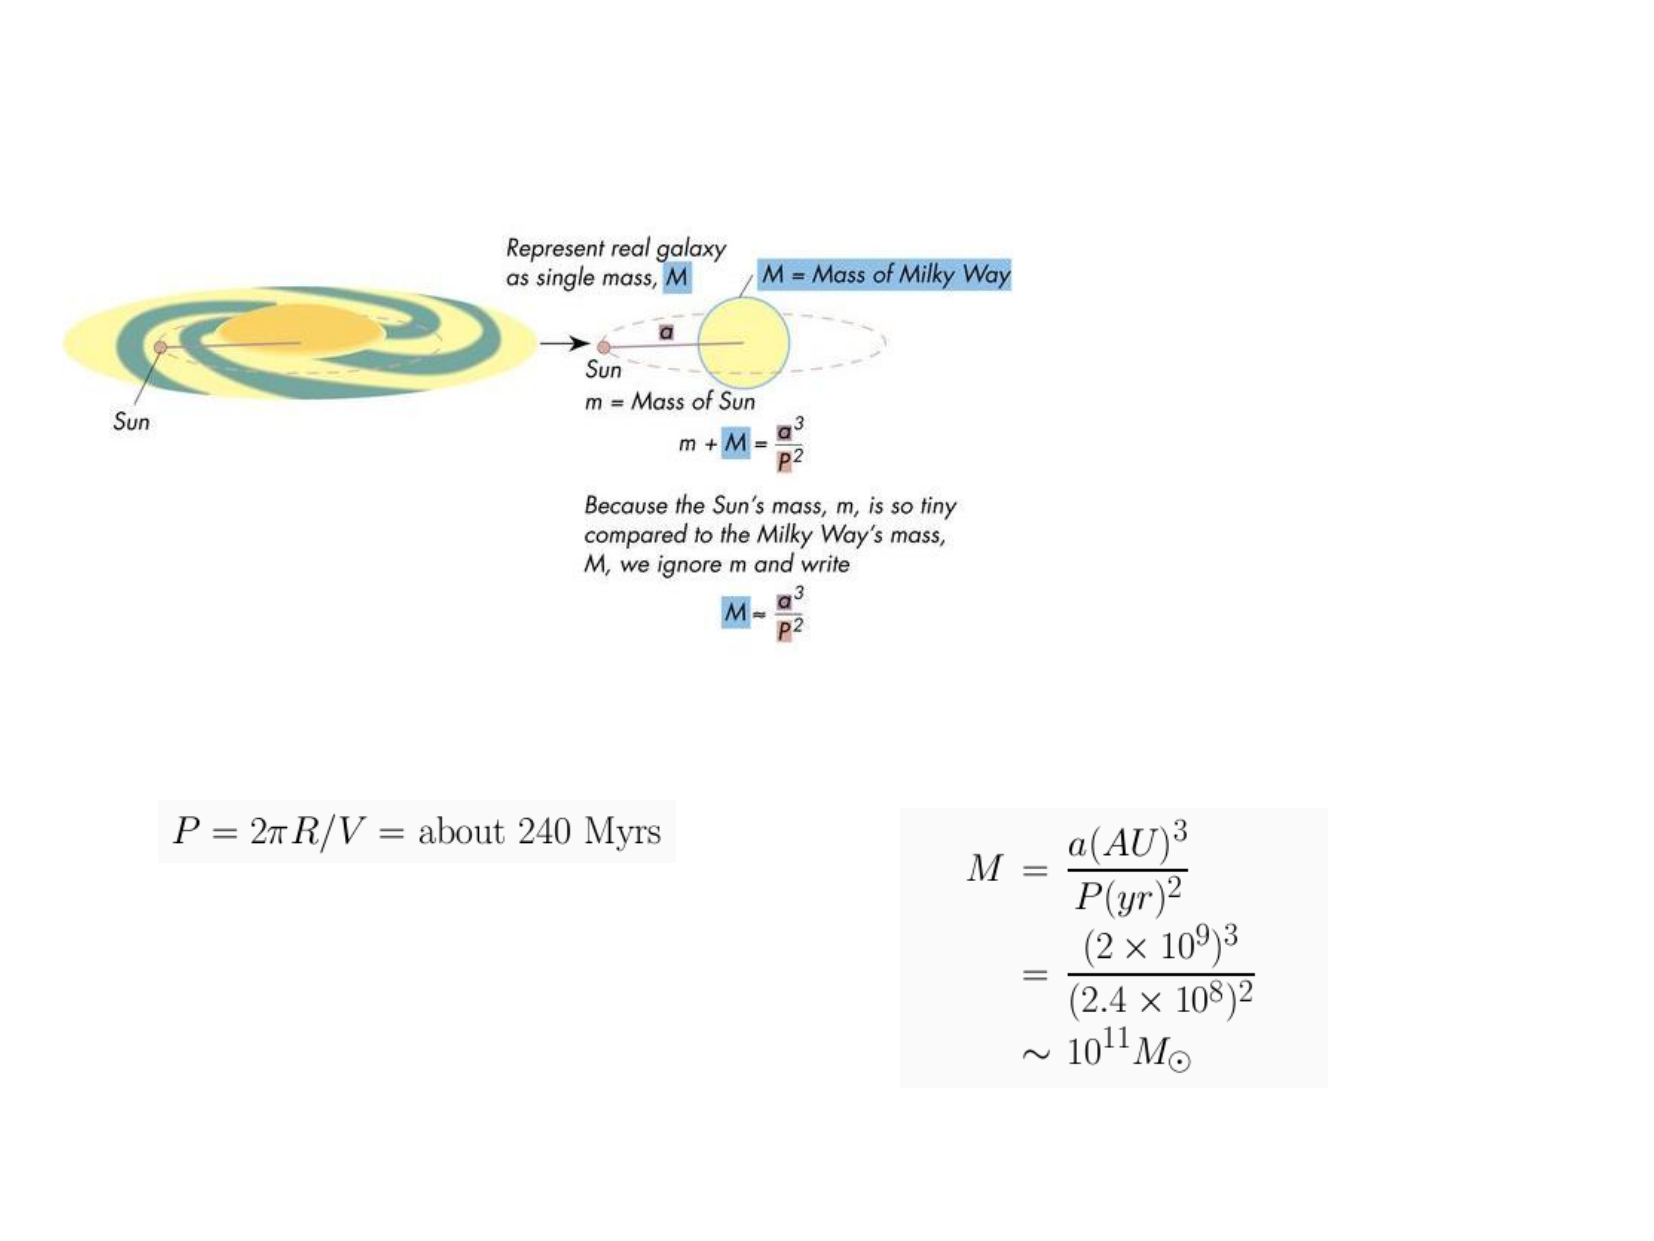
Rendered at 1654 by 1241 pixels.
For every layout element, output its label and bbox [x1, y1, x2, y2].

picture [900, 808, 1328, 1088]
picture [62, 224, 1013, 662]
picture [158, 800, 676, 863]
